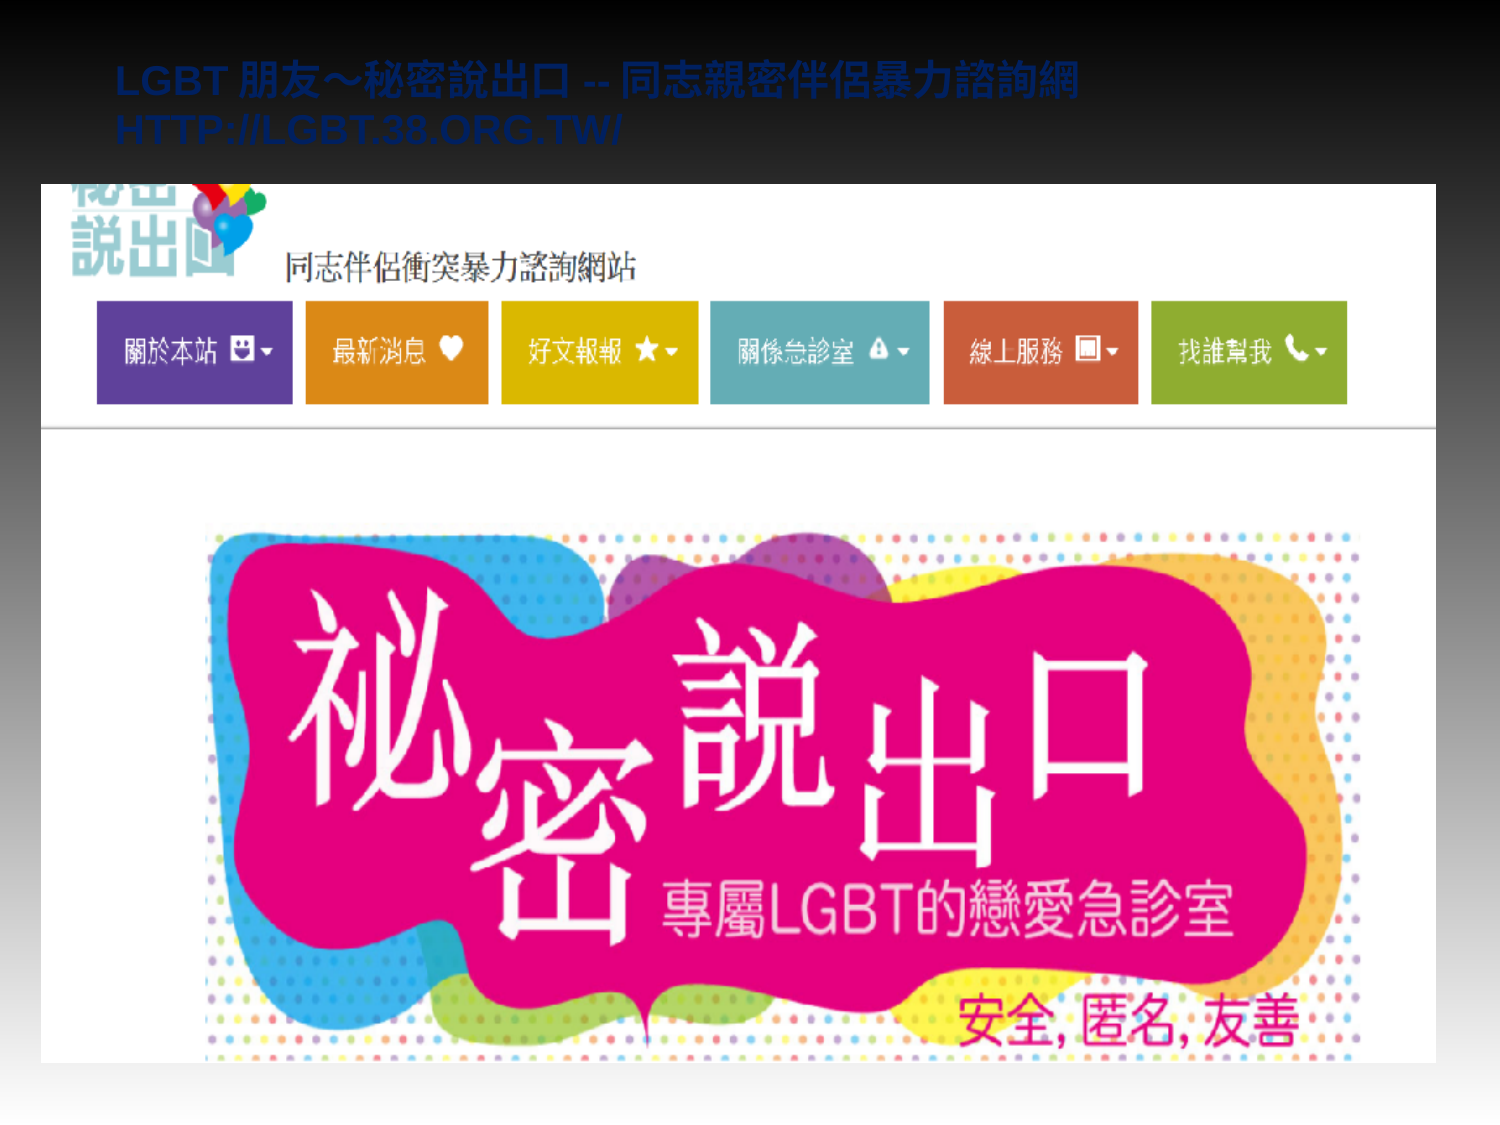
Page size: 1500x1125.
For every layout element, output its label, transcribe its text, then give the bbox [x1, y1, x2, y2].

picture [41, 184, 1436, 1063]
title LGBT朋友～秘密說出口--同志親密伴侶暴力諮詢網 http://lgbt.38.org.tw/ [100, 30, 1425, 161]
